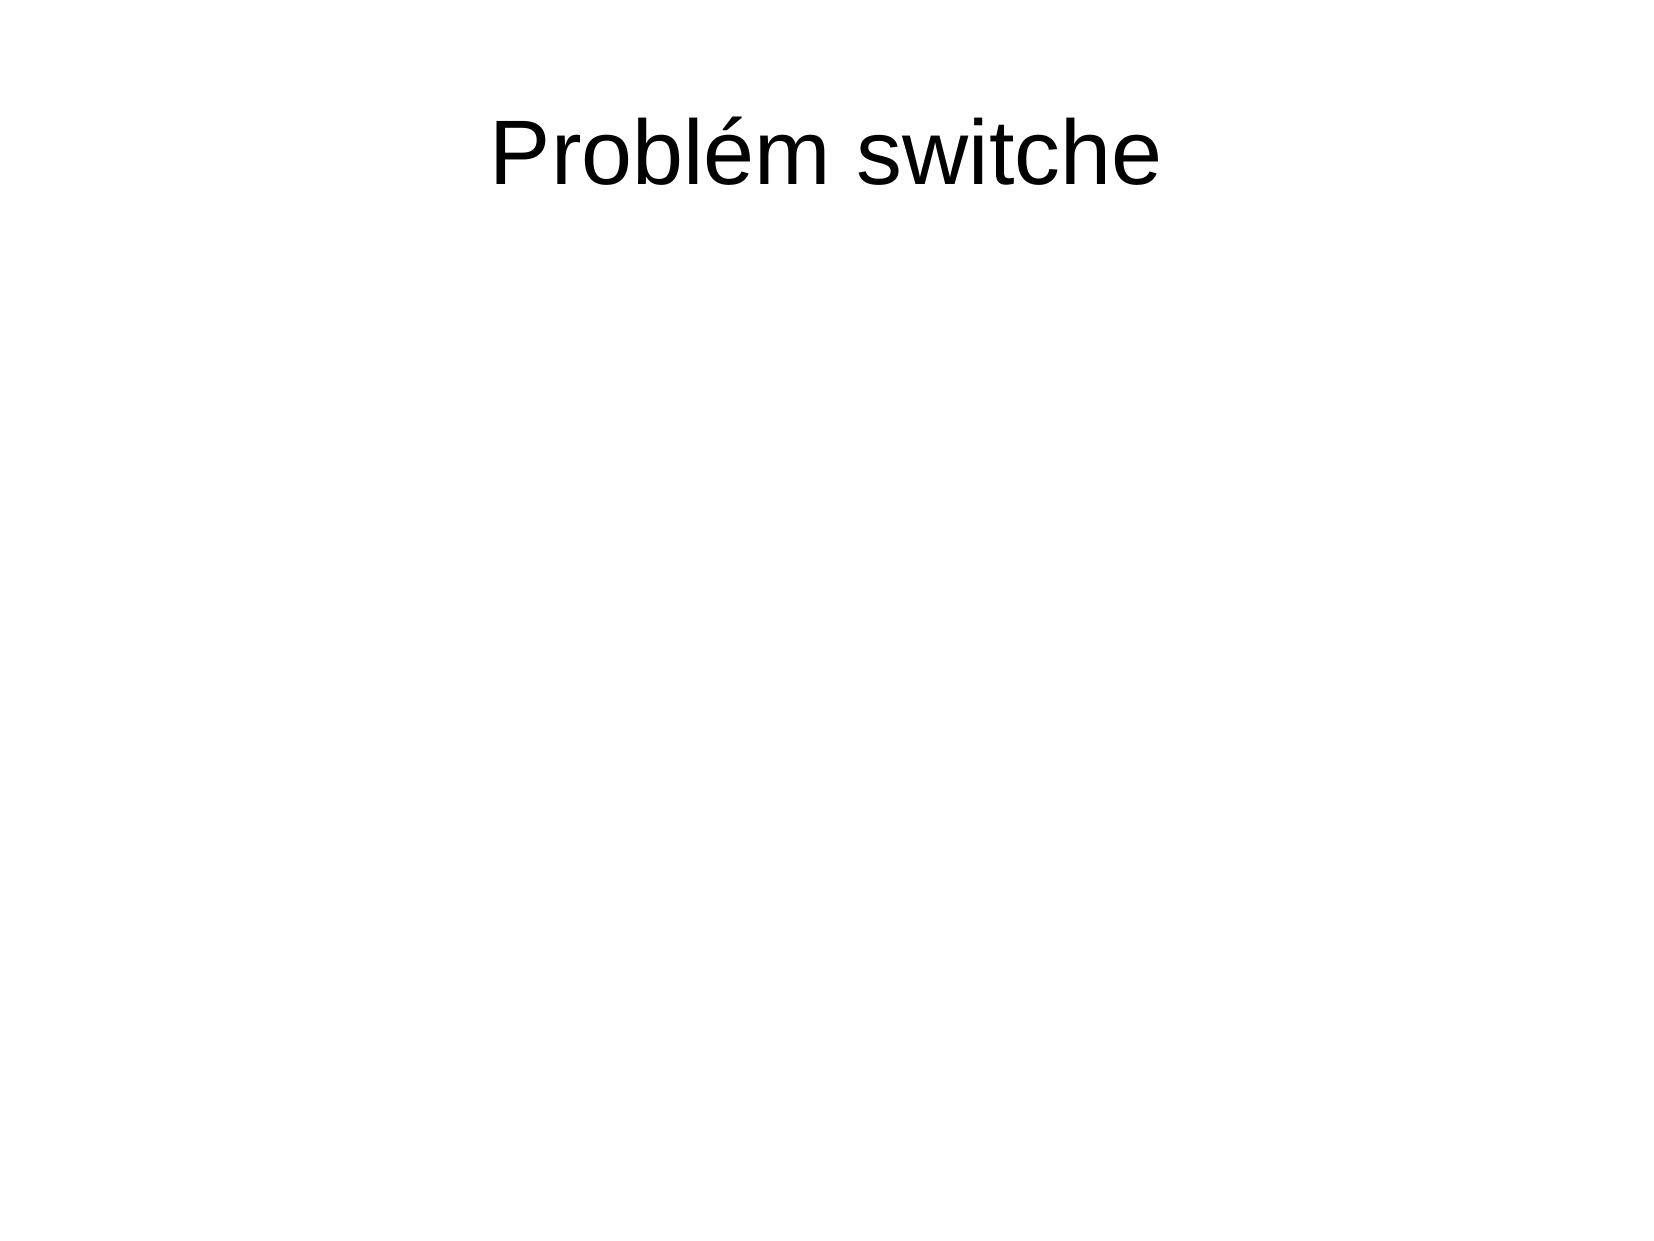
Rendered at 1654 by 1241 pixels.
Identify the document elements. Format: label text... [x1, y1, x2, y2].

title Problém switche [82, 49, 1571, 257]
